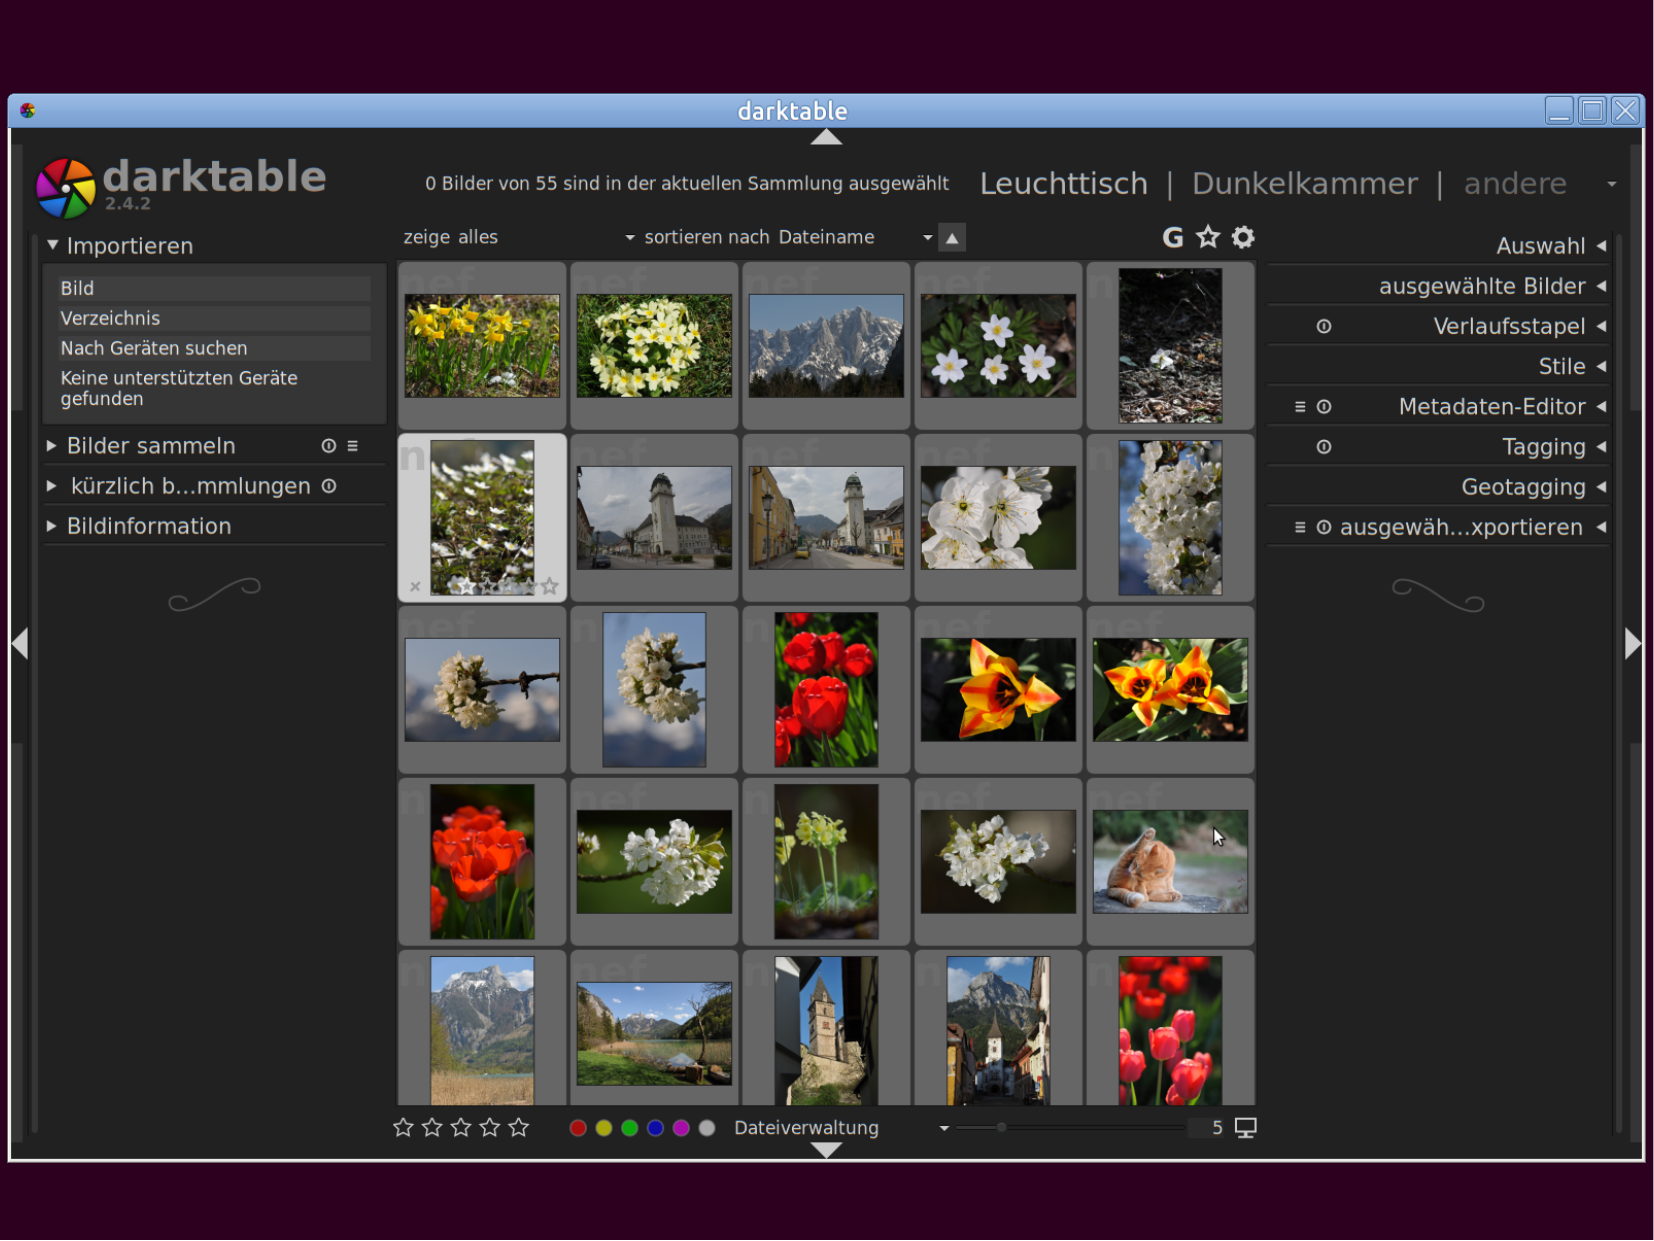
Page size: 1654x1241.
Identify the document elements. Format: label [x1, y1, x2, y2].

picture [7, 93, 1646, 1163]
